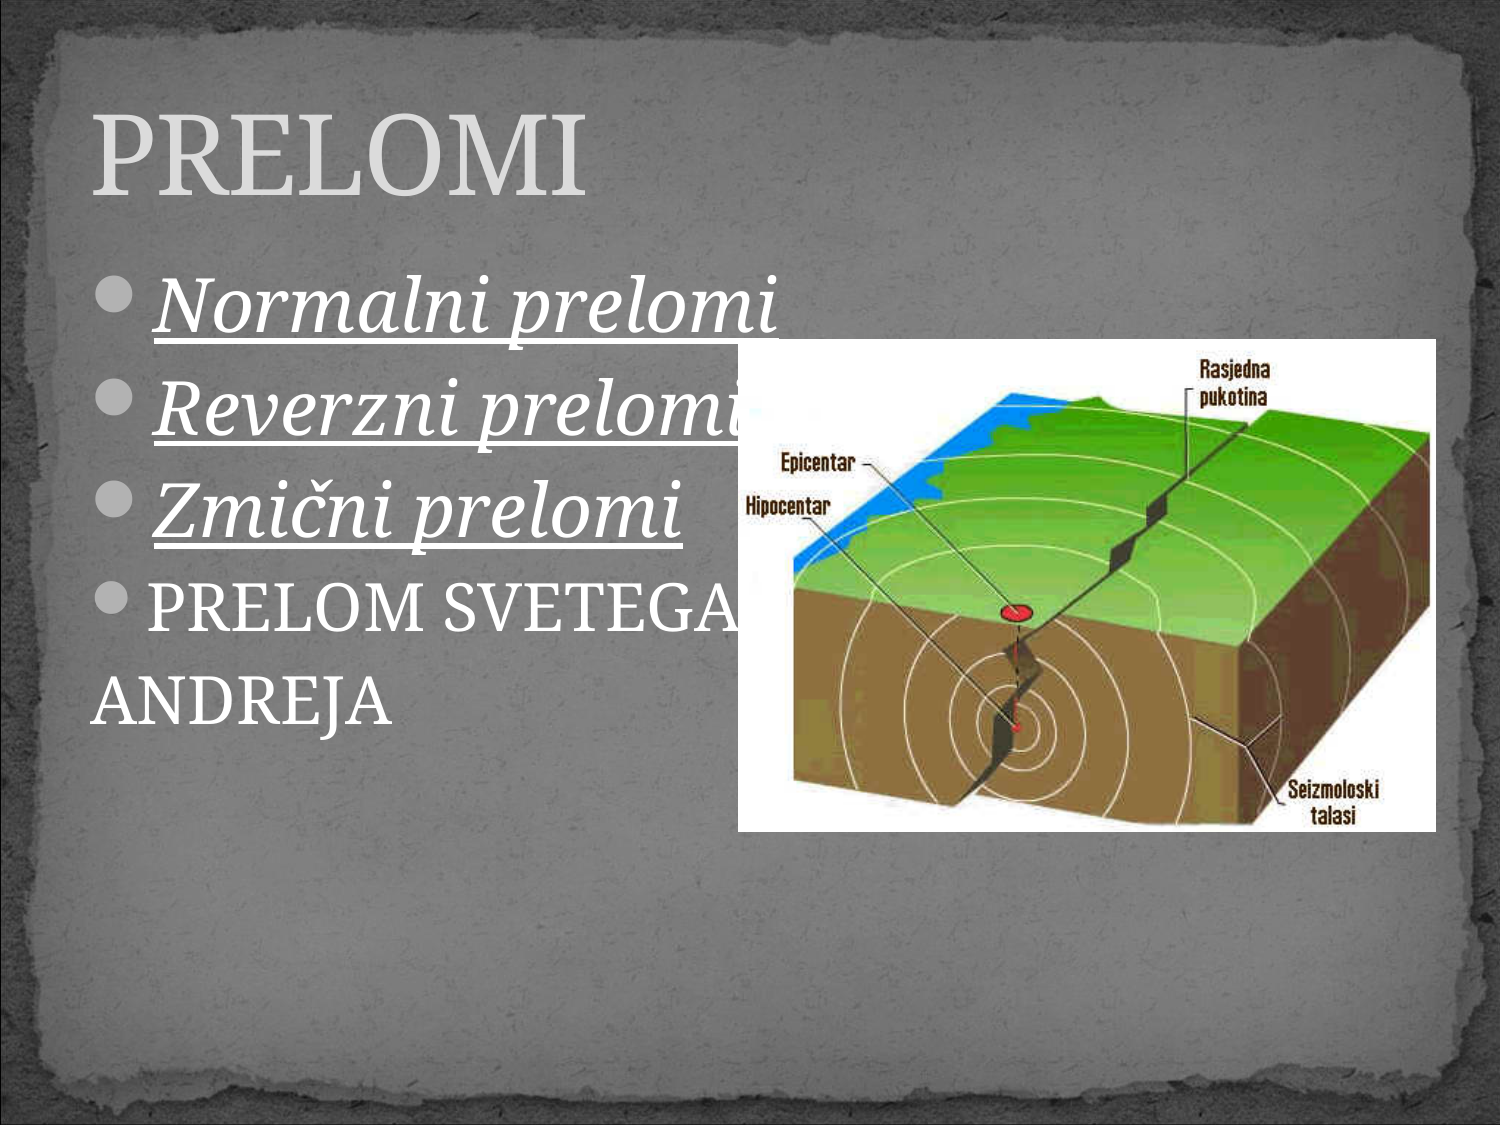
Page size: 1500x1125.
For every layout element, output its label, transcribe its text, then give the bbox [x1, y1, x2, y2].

title PRELOMI [75, 24, 1425, 225]
picture [0, 0, 1500, 1125]
list Normalni prelomi Reverzni prelomi Zmični prelomi PRELOM SVETEGA ANDREJA [75, 249, 1425, 1000]
